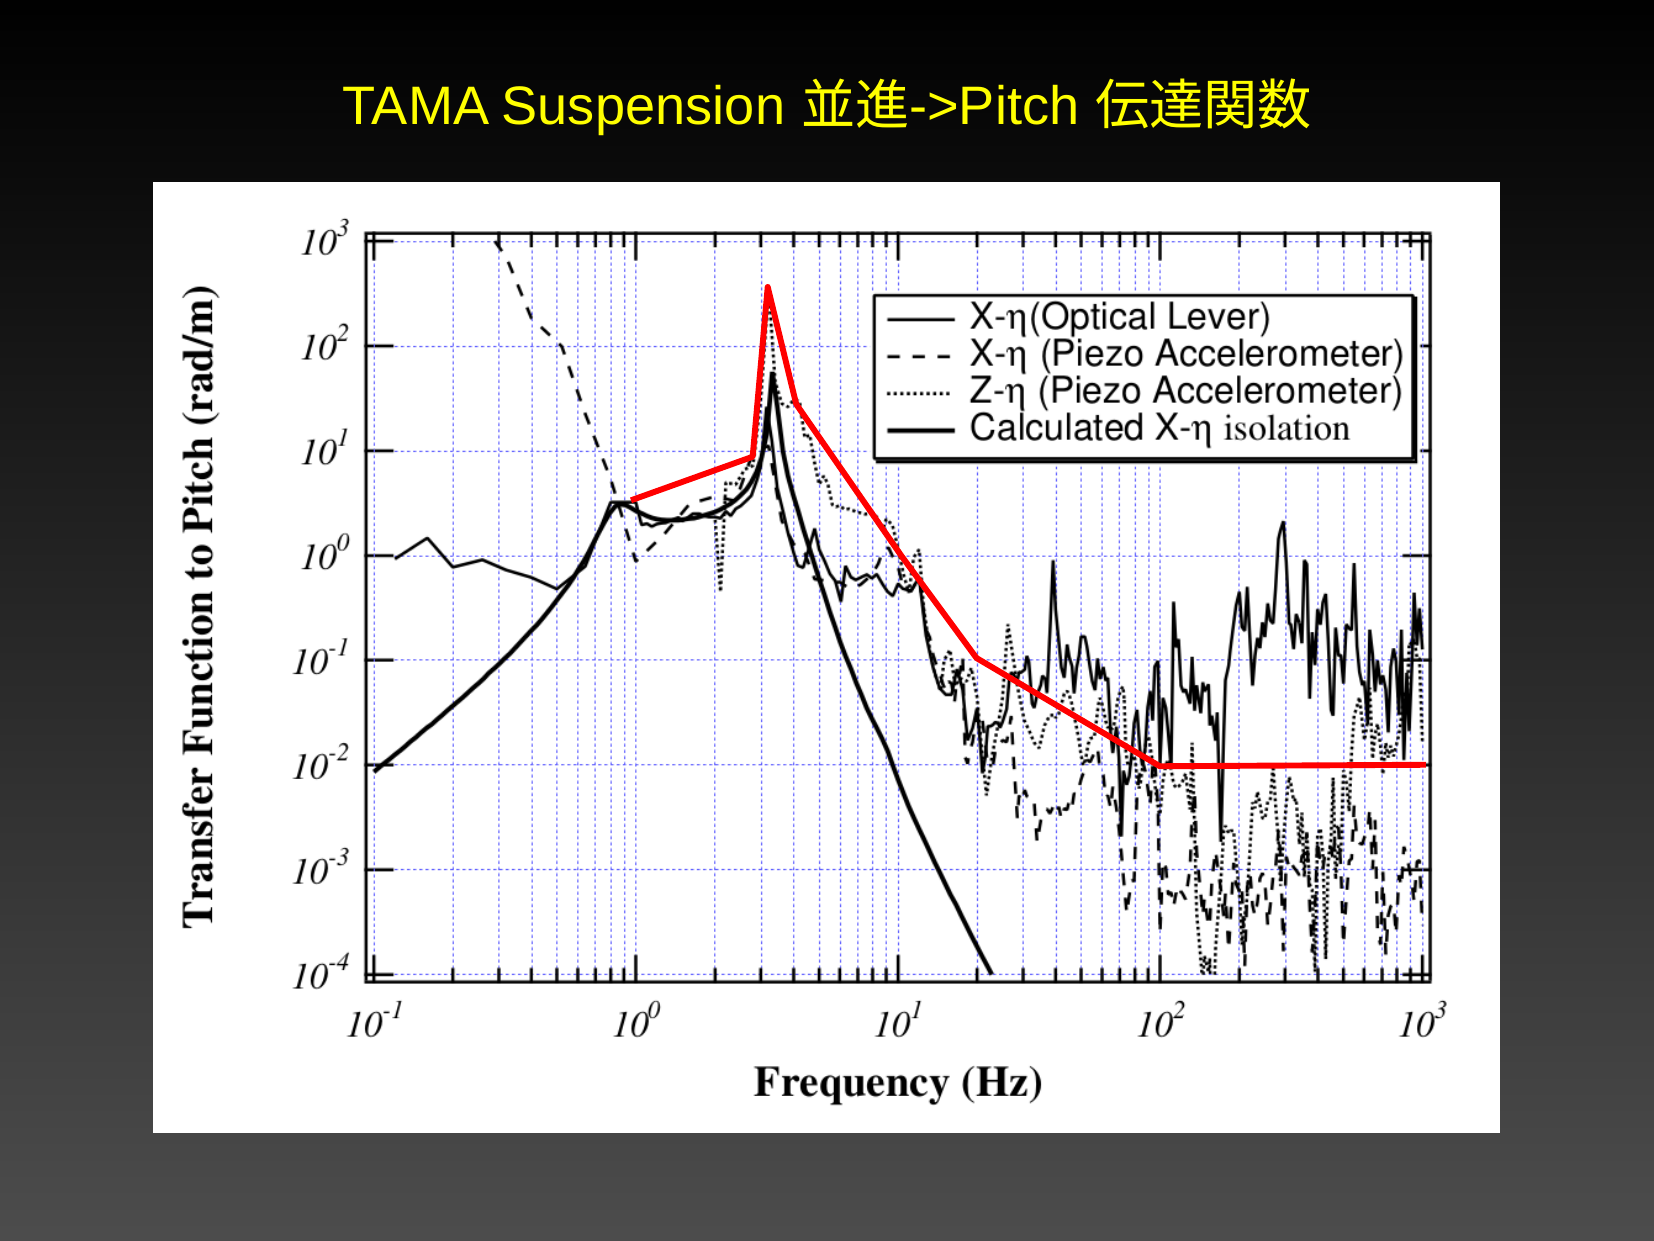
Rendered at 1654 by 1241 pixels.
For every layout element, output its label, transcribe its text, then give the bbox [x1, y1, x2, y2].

text_box TAMA Suspension 並進->Pitch 伝達関数 [328, 54, 1326, 130]
picture [153, 182, 1500, 1133]
